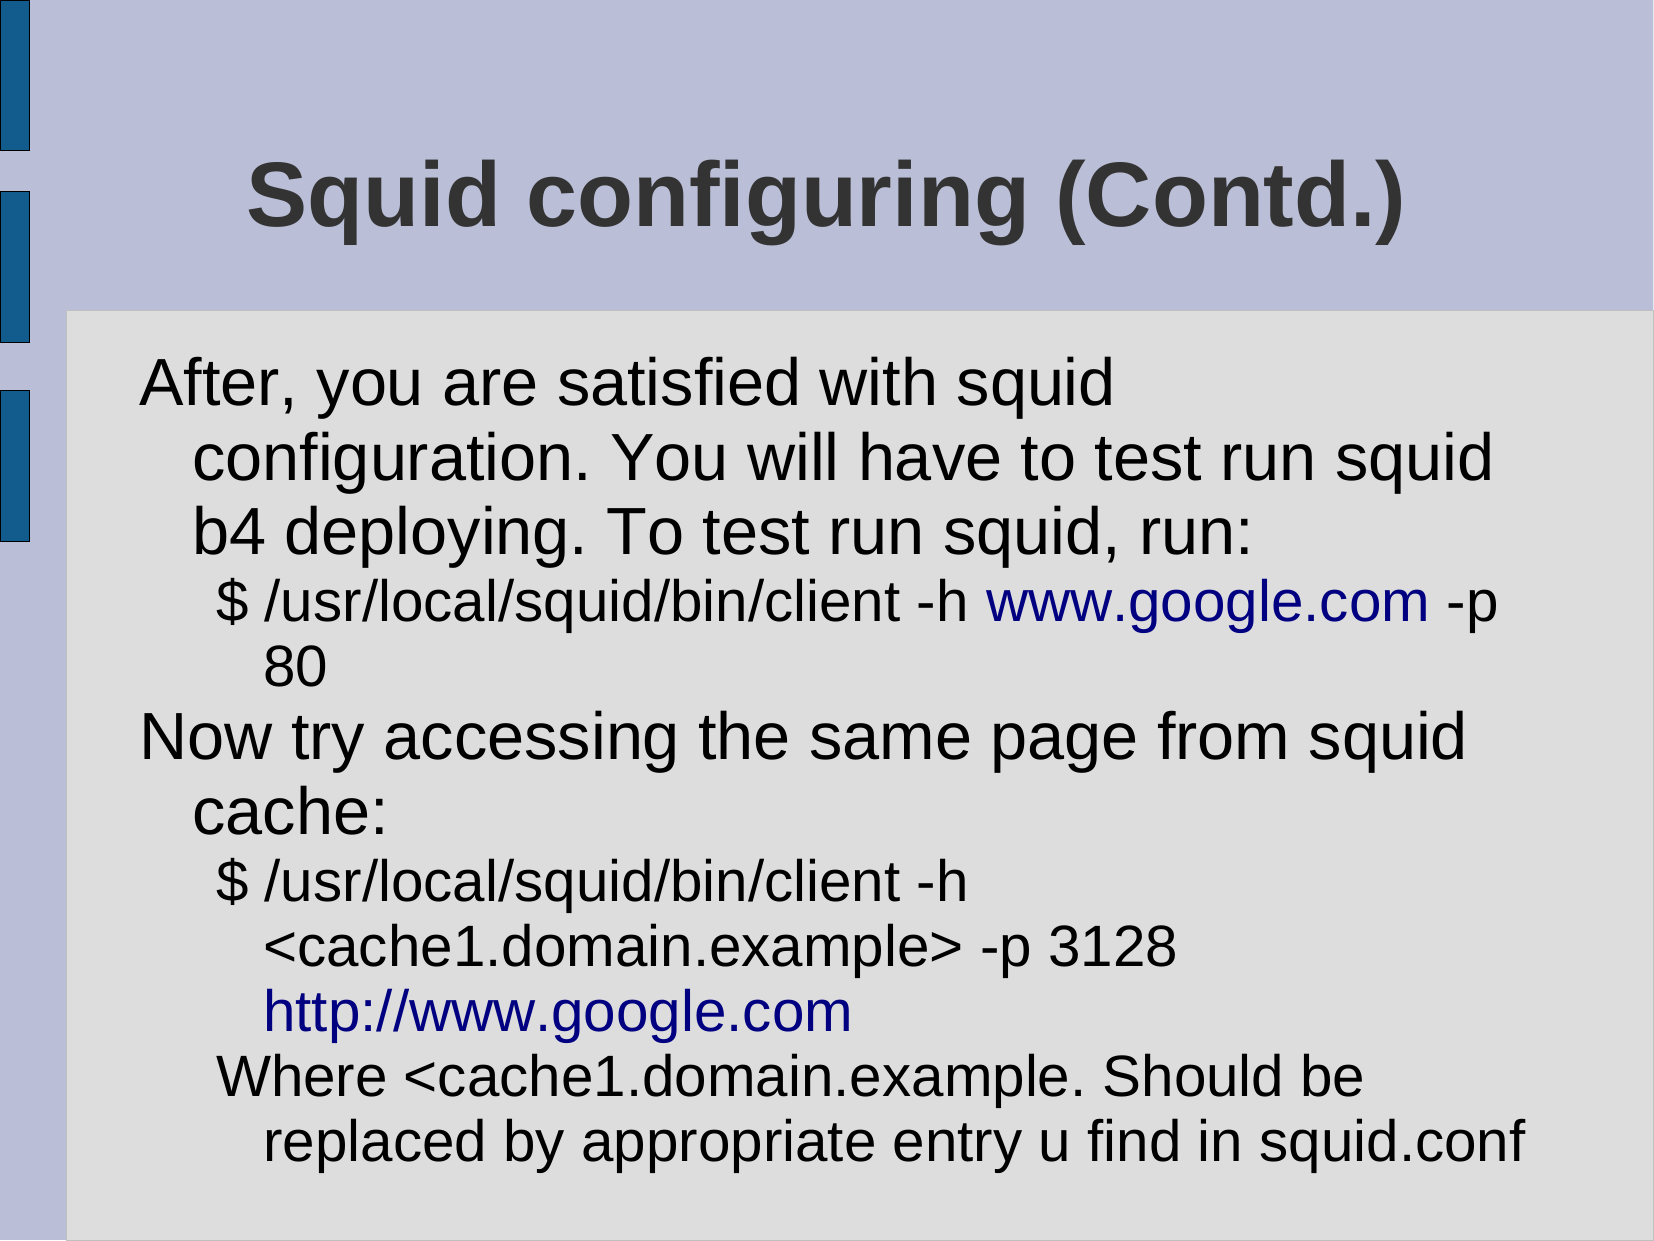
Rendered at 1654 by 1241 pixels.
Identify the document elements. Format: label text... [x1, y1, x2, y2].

title Squid configuring (Contd.) [121, 91, 1534, 299]
list After, you are satisfied with squid configuration. You will have to test run squid b4 deploying. To test run squid, run: $ /usr/local/squid/bin/client -h www.google.com -p 80 Now try accessing the same page from squid cache: $ /usr/local/squid/bin/client -h <cache1.domain.example> -p 3128 http://www.google.com Where <cache1.domain.example. Should be replaced by appropriate entry u find in squid.conf [121, 344, 1534, 1173]
